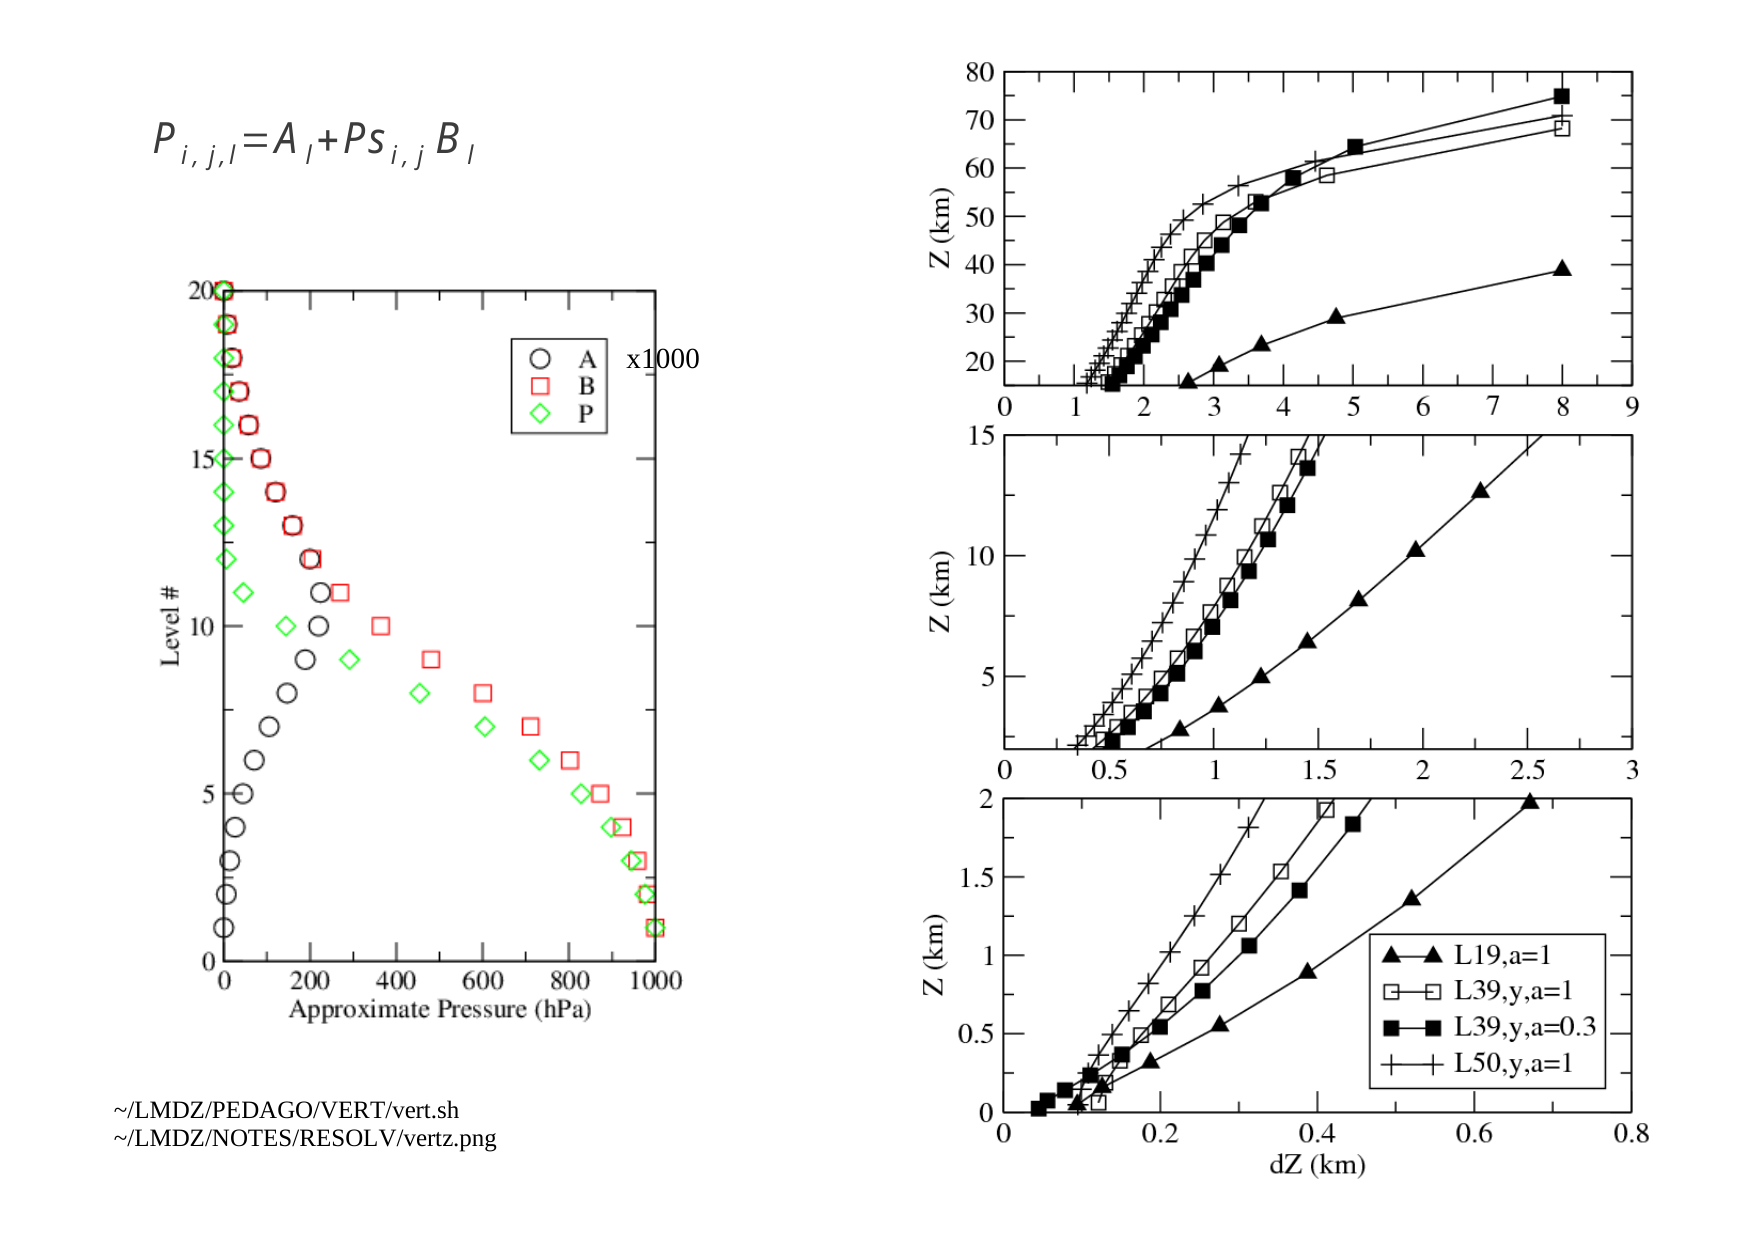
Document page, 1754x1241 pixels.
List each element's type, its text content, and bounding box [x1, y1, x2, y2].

picture [920, 58, 1653, 1182]
chart [147, 111, 481, 173]
picture [157, 279, 685, 1027]
text_box ~/LMDZ/PEDAGO/VERT/vert.sh ~/LMDZ/NOTES/RESOLV/vertz.png [99, 1087, 513, 1160]
text_box x1000 [611, 334, 716, 383]
